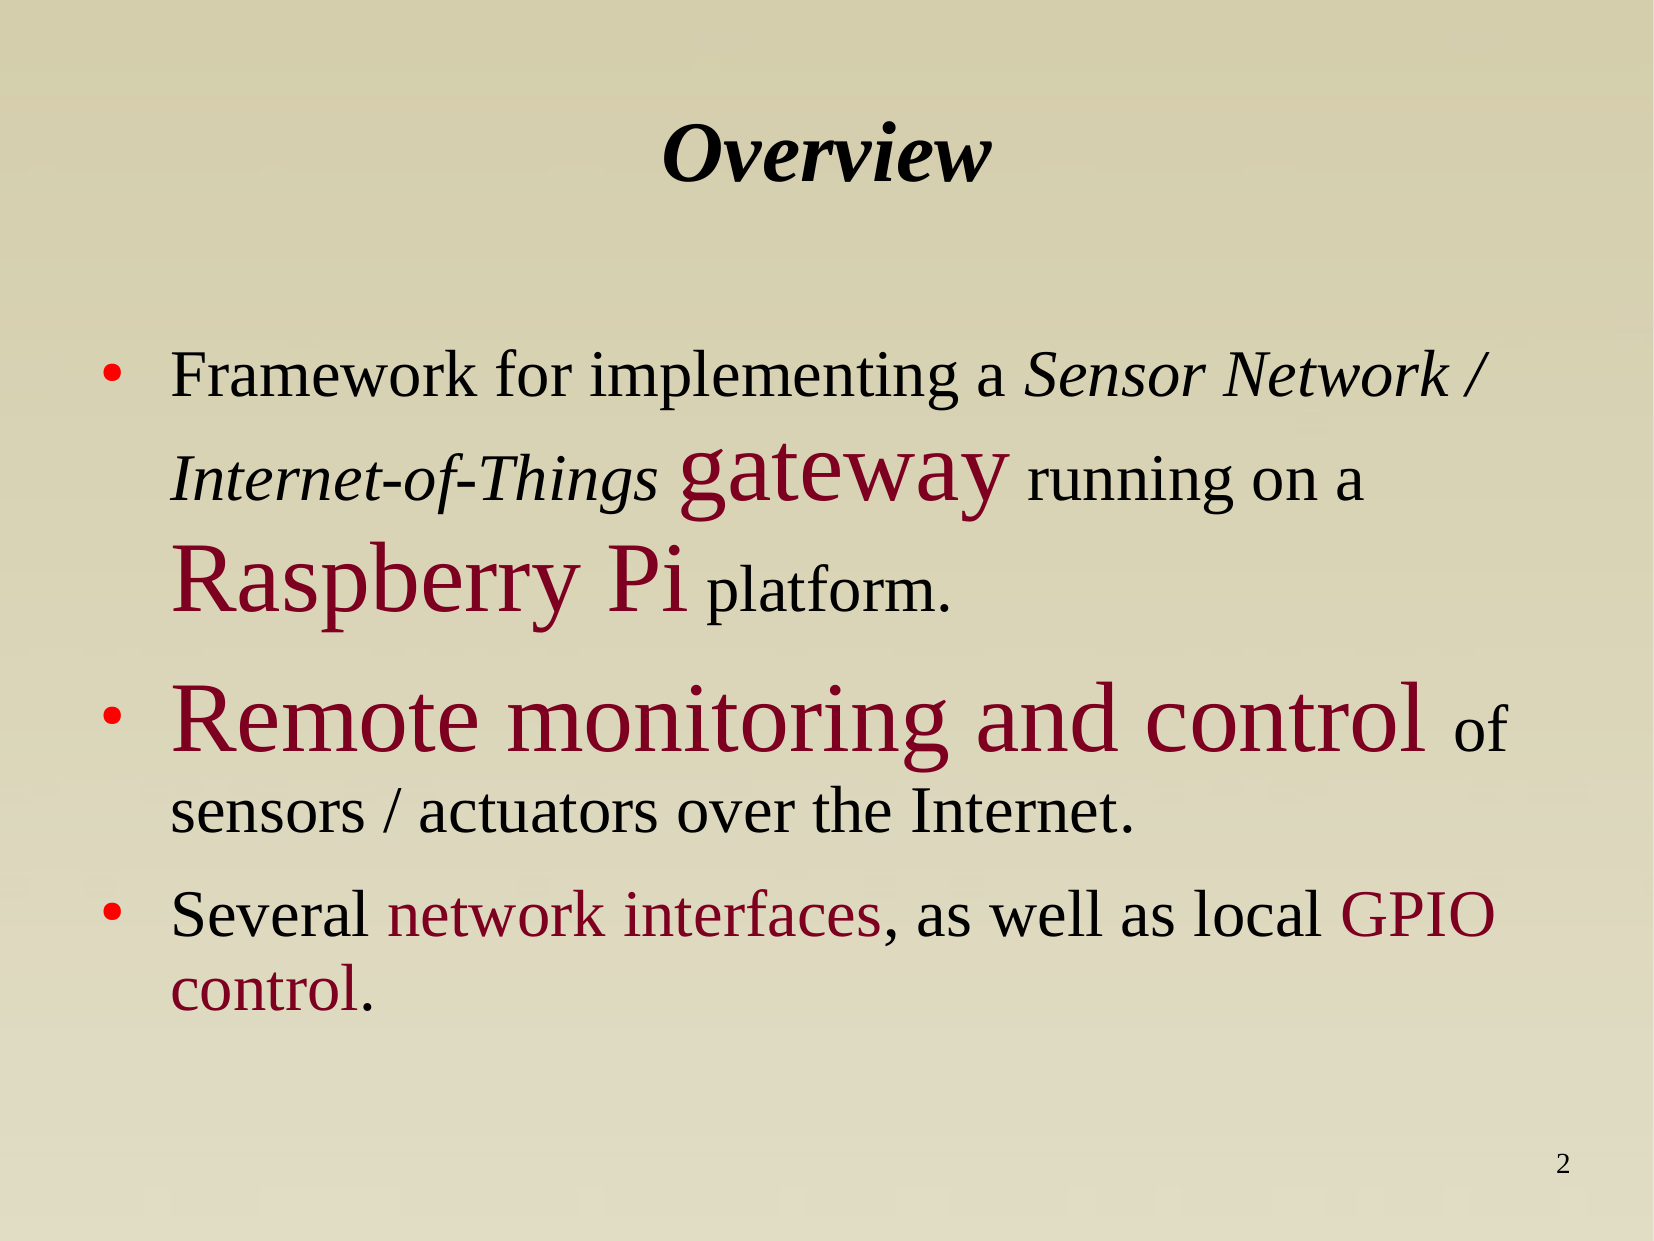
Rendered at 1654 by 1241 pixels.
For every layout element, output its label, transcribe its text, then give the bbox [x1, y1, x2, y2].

list Framework for implementing a Sensor Network / Internet-of-Things gateway running on a Raspberry Pi platform. Remote monitoring and control of sensors / actuators over the Internet. Several network interfaces, as well as local GPIO control. [82, 337, 1571, 1073]
picture [0, 0, 1654, 1241]
title Overview [82, 49, 1571, 257]
